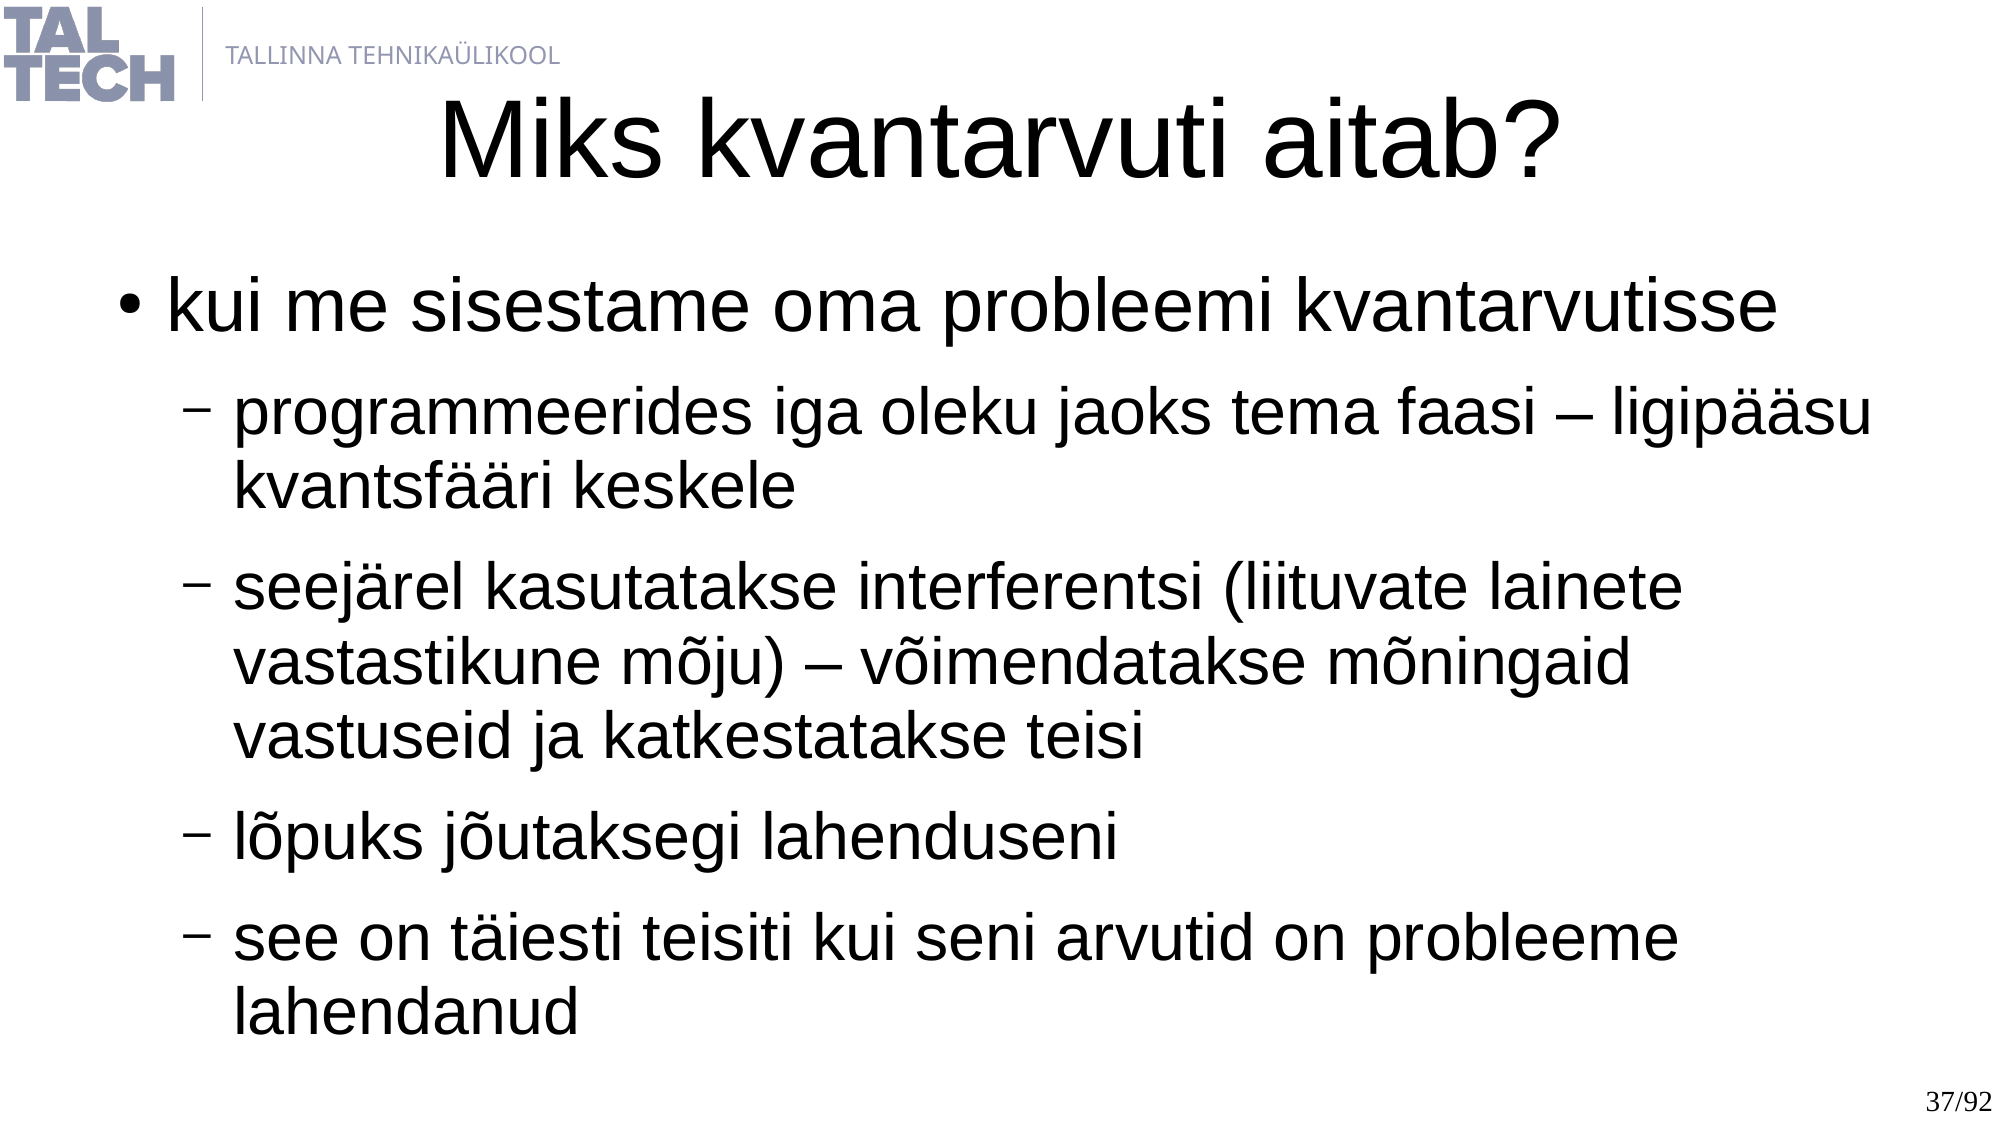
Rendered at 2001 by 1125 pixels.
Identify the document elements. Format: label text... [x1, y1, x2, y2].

title Miks kvantarvuti aitab? [99, 44, 1901, 233]
picture [0, 0, 178, 107]
list kui me sisestame oma probleemi kvantarvutisse programmeerides iga oleku jaoks tema faasi – ligipääsu kvantsfääri keskele seejärel kasutatakse interferentsi (liituvate lainete vastastikune mõju) – võimendatakse mõningaid vastuseid ja katkestatakse teisi lõpuks jõutaksegi lahenduseni see on täiesti teisiti kui seni arvutid on probleeme lahendanud [99, 263, 1901, 1052]
